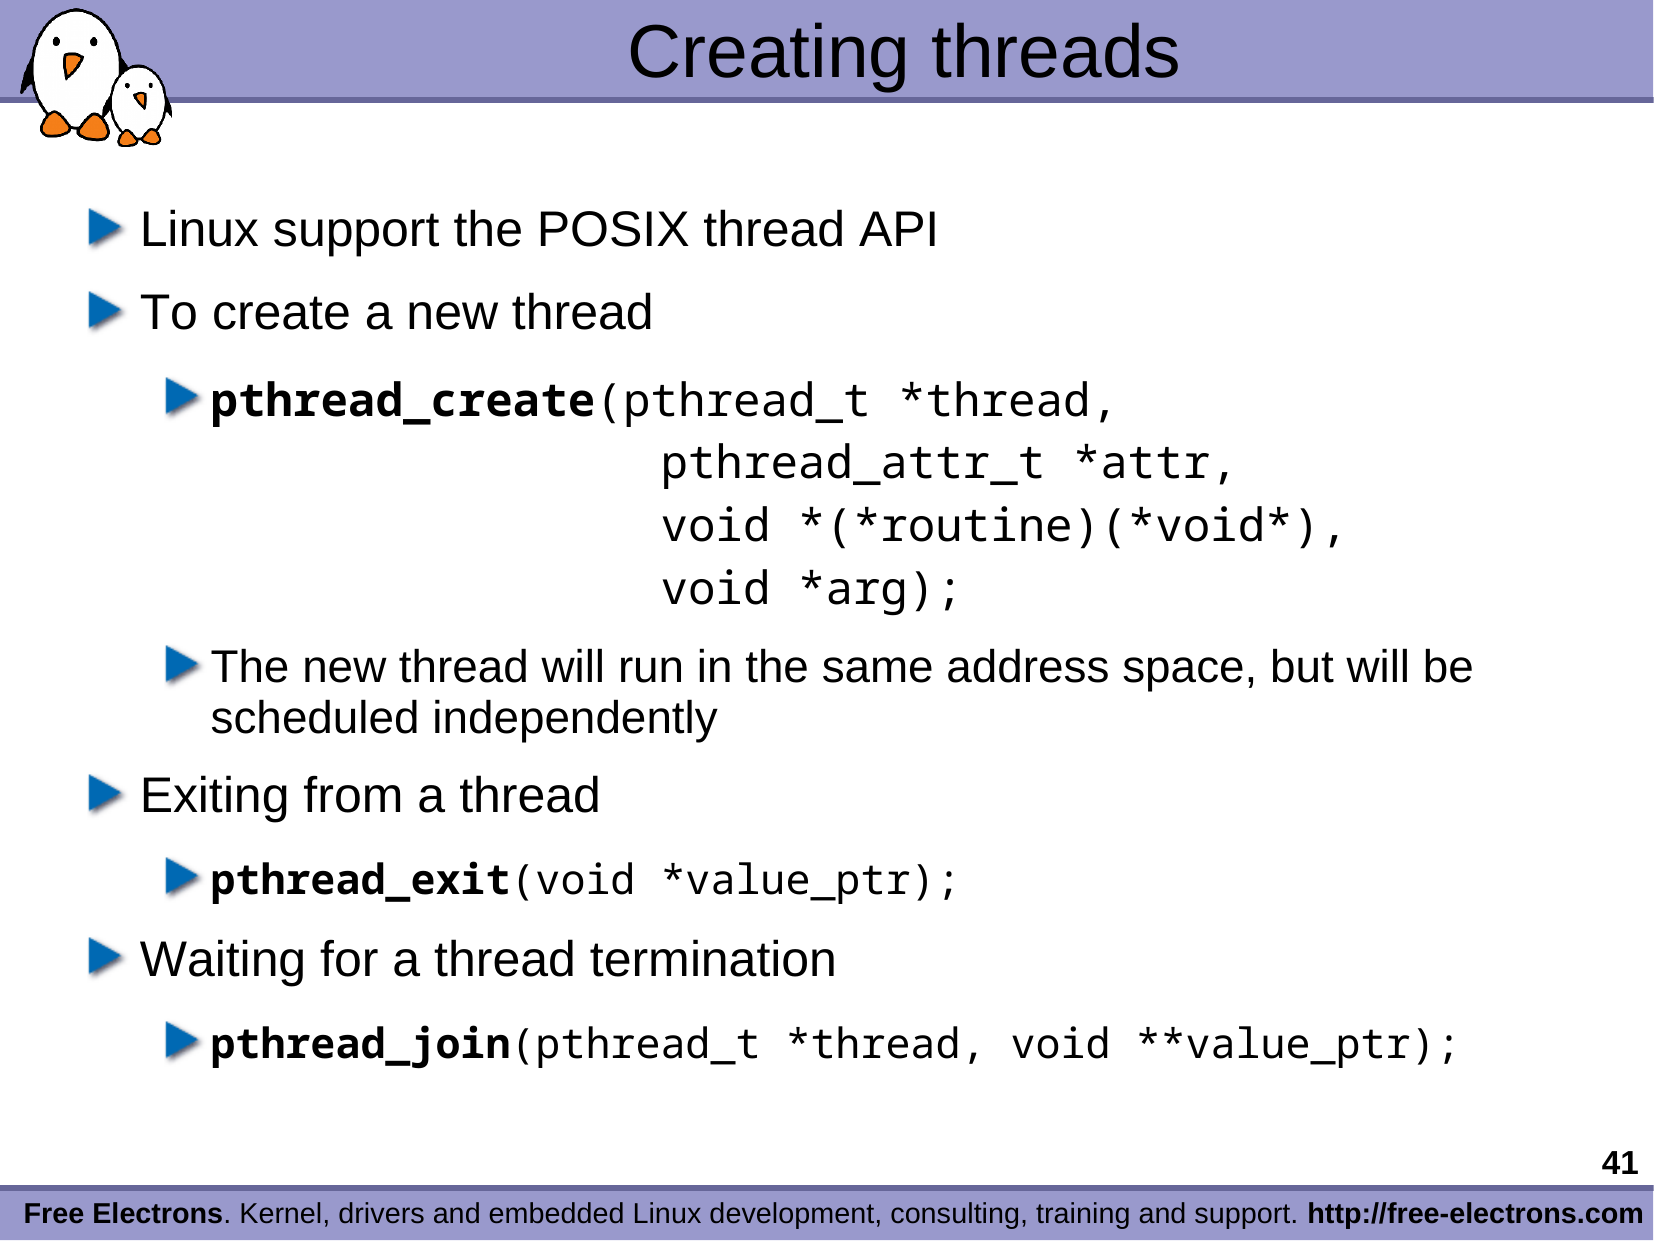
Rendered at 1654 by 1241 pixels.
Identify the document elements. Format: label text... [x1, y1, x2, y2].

list Linux support the POSIX thread API To create a new thread pthread_create(pthread_t *thread, pthread_attr_t *attr, void *(*routine)(*void*), void *arg); The new thread will run in the same address space, but will be scheduled independently Exiting from a thread pthread_exit(void *value_ptr); Waiting for a thread termination pthread_join(pthread_t *thread, void **value_ptr); [68, 201, 1592, 1118]
title Creating threads [178, 4, 1631, 98]
picture [20, 8, 172, 147]
